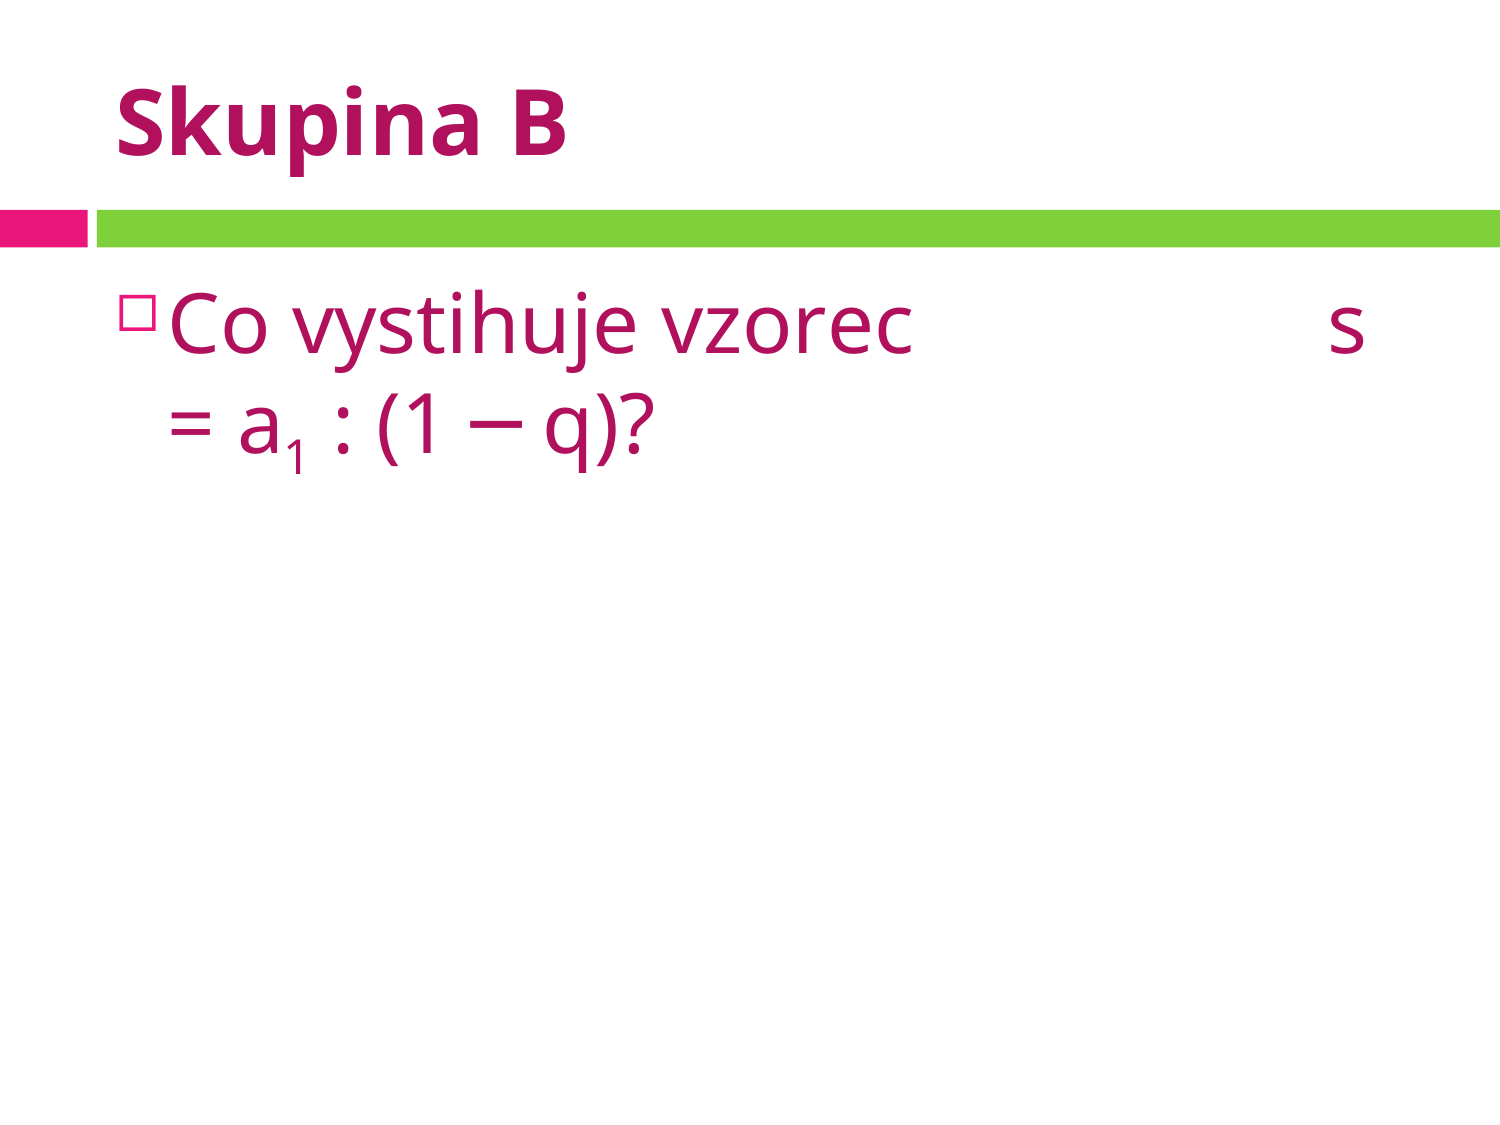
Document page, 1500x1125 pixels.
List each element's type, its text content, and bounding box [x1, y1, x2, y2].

list Co vystihuje vzorec s = a1 : (1 ─ q)? [100, 262, 1438, 1001]
title Skupina B [100, 37, 1438, 201]
